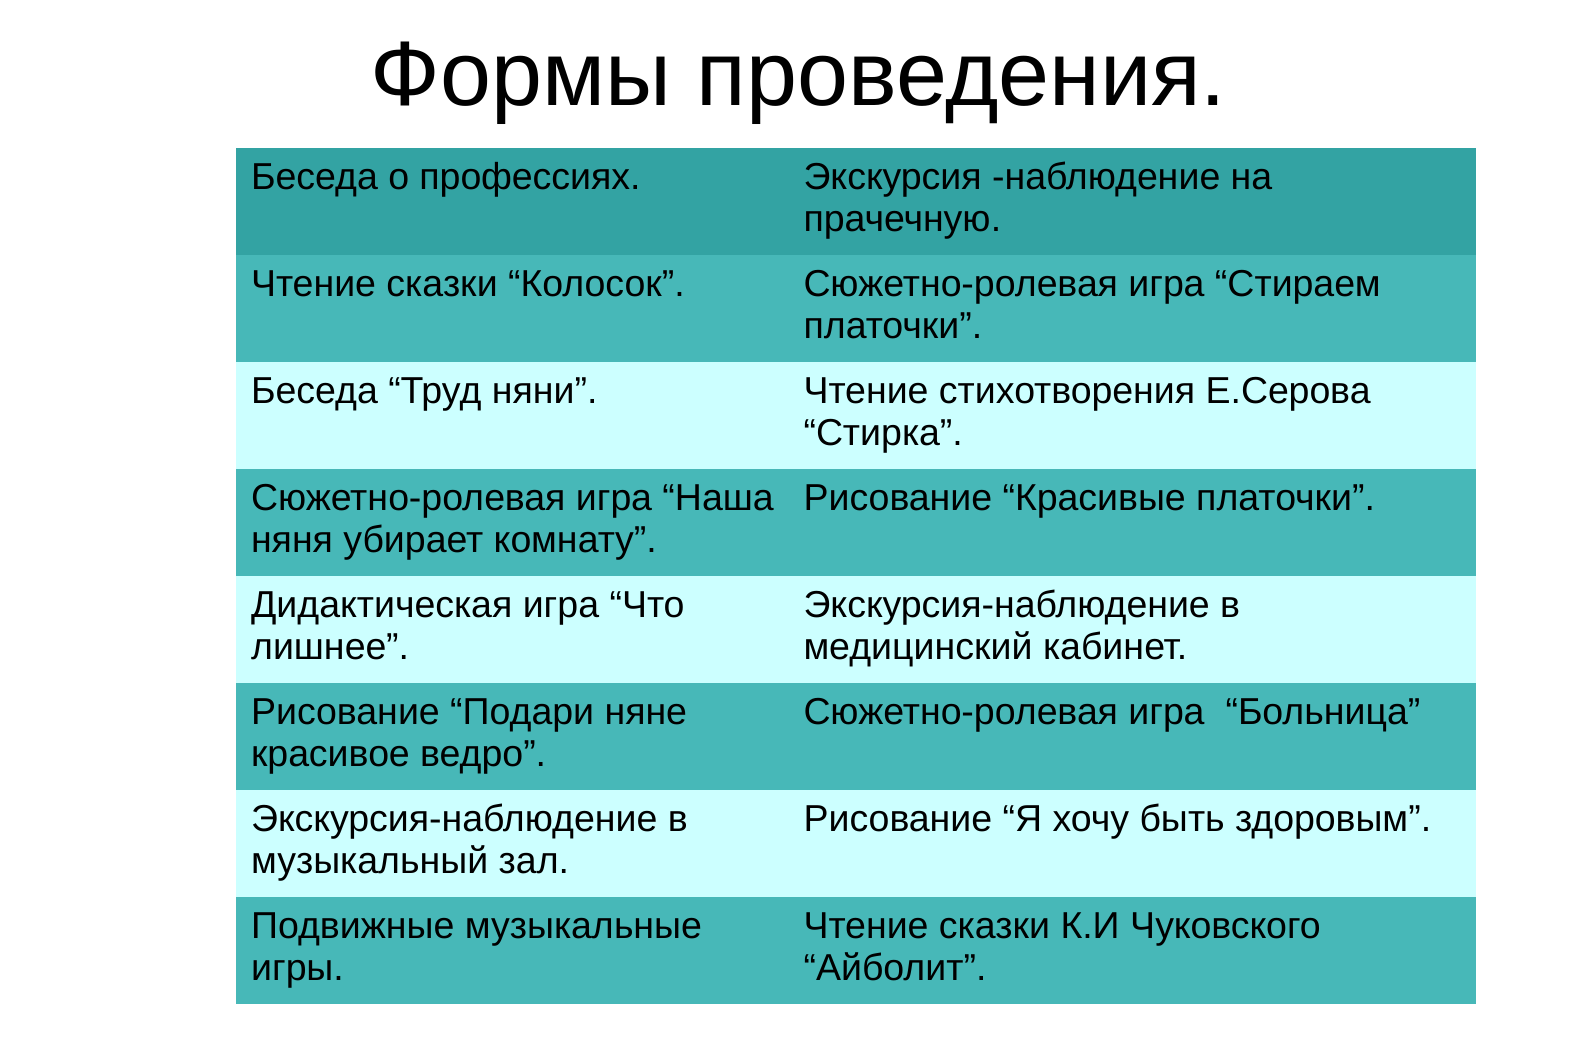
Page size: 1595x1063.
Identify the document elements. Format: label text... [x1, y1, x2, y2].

table_cell Рисование “Подари няне красивое ведро”. [236, 683, 789, 790]
table_cell Чтение сказки К.И Чуковского “Айболит”. [789, 897, 1476, 1004]
table_cell Дидактическая игра “Что лишнее”. [236, 576, 789, 683]
table_cell Экскурсия-наблюдение в музыкальный зал. [236, 790, 789, 897]
chart [147, 856, 1478, 1063]
table_cell Подвижные музыкальные игры. [236, 897, 789, 1004]
table_cell Экскурсия-наблюдение в медицинский кабинет. [789, 576, 1476, 683]
table_cell Рисование “Красивые платочки”. [789, 469, 1476, 576]
table_header Экскурсия -наблюдение на прачечную. [789, 148, 1476, 255]
table_cell Беседа “Труд няни”. [236, 362, 789, 469]
table_cell Чтение сказки “Колосок”. [236, 255, 789, 362]
table_header Беседа о профессиях. [236, 148, 789, 255]
table_cell Сюжетно-ролевая игра “Наша няня убирает комнату”. [236, 469, 789, 576]
table_cell Чтение стихотворения Е.Серова “Стирка”. [789, 362, 1476, 469]
table_cell Сюжетно-ролевая игра “Больница” [789, 683, 1476, 790]
title Формы проведения. [118, 0, 1480, 178]
table_cell Рисование “Я хочу быть здоровым”. [789, 790, 1476, 897]
table_cell Сюжетно-ролевая игра “Стираем платочки”. [789, 255, 1476, 362]
